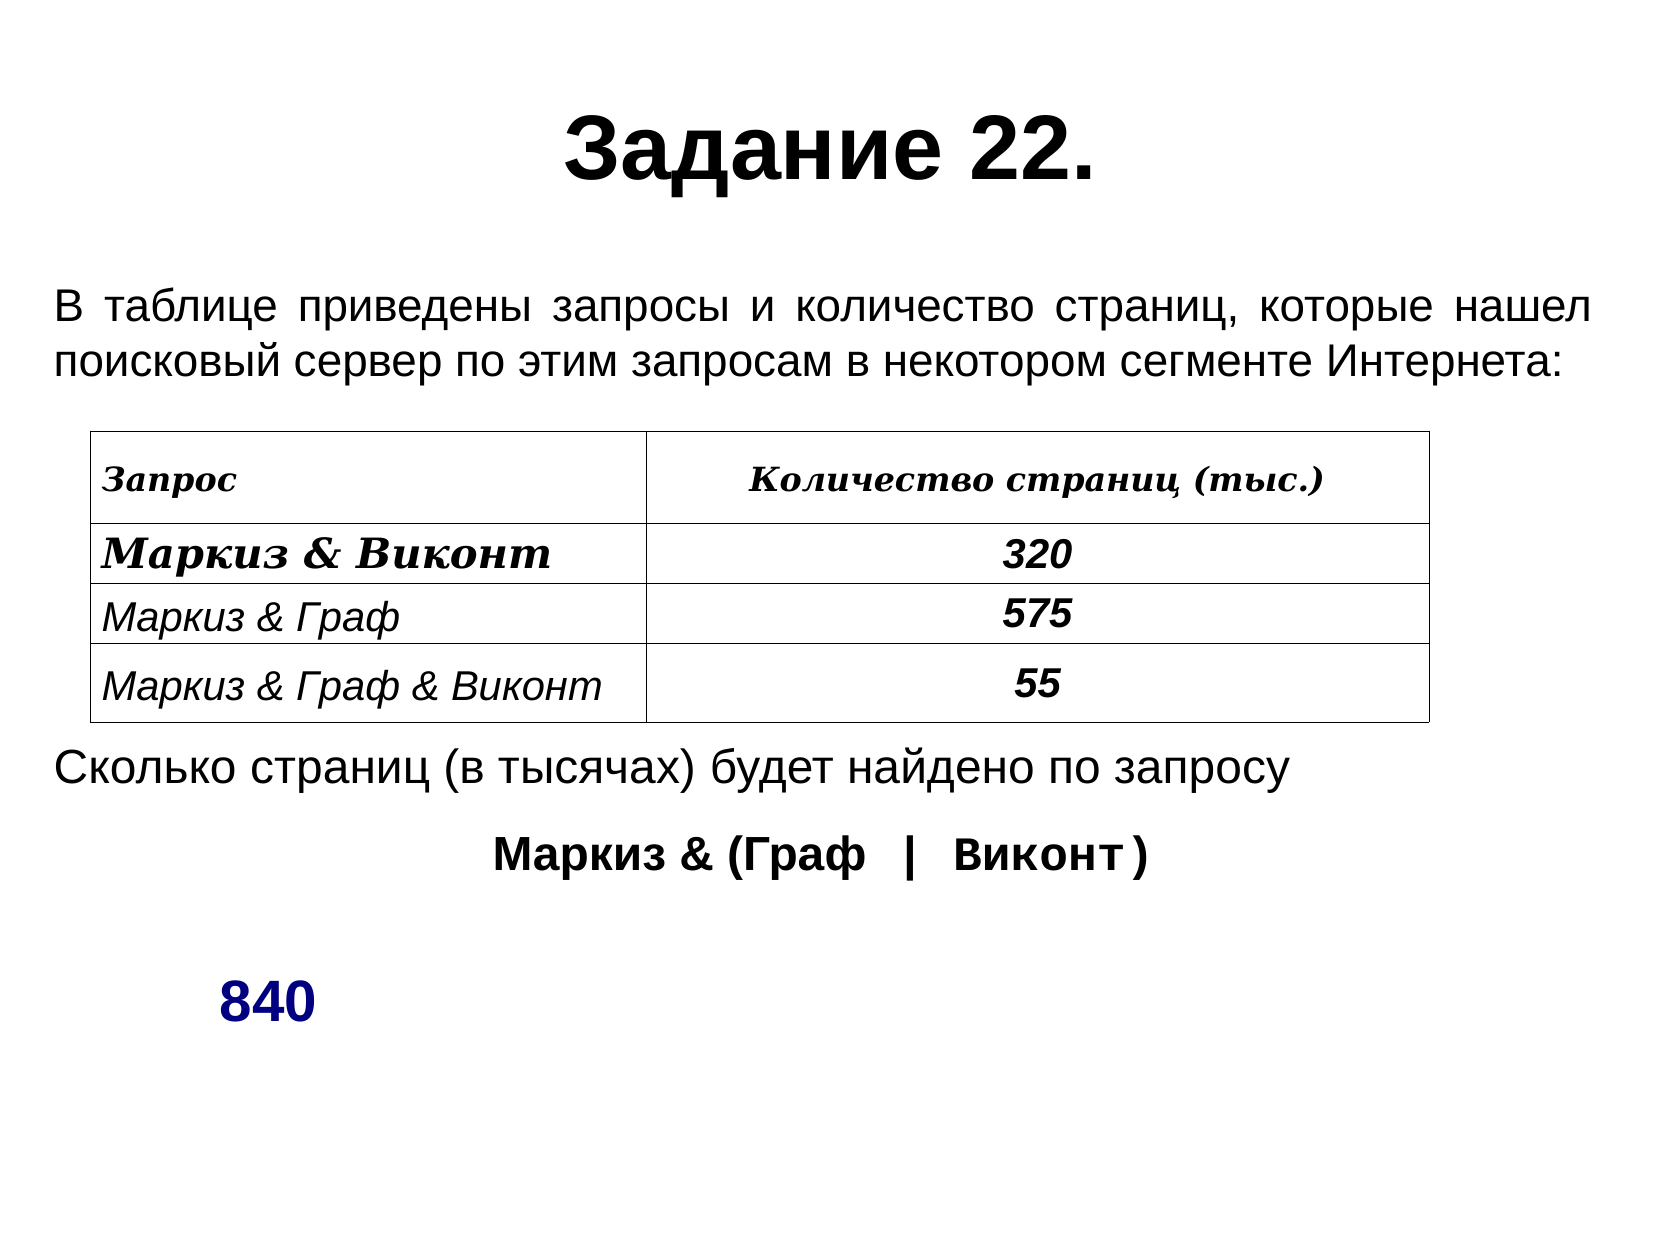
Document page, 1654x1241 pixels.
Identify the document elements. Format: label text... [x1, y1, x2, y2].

title Задание 22. [82, 68, 1571, 268]
table_cell Маркиз & Граф [91, 584, 646, 643]
table_header Количество страниц (тыс.) [647, 432, 1429, 523]
table_cell Маркиз & Виконт [91, 524, 646, 583]
list В таблице приведены запросы и количество страниц, которые нашел поисковый сервер по этим запросам в некотором сегменте Интернета: Сколько страниц (в тысячах) будет найдено по запросу Маркиз & (Граф | Виконт) 840 [38, 268, 1609, 1194]
table_header Запрос [91, 432, 646, 523]
table_cell Маркиз & Граф & Виконт [91, 644, 646, 722]
table_cell 575 [647, 584, 1429, 643]
table_cell 320 [647, 524, 1429, 583]
table_cell 55 [647, 644, 1429, 722]
